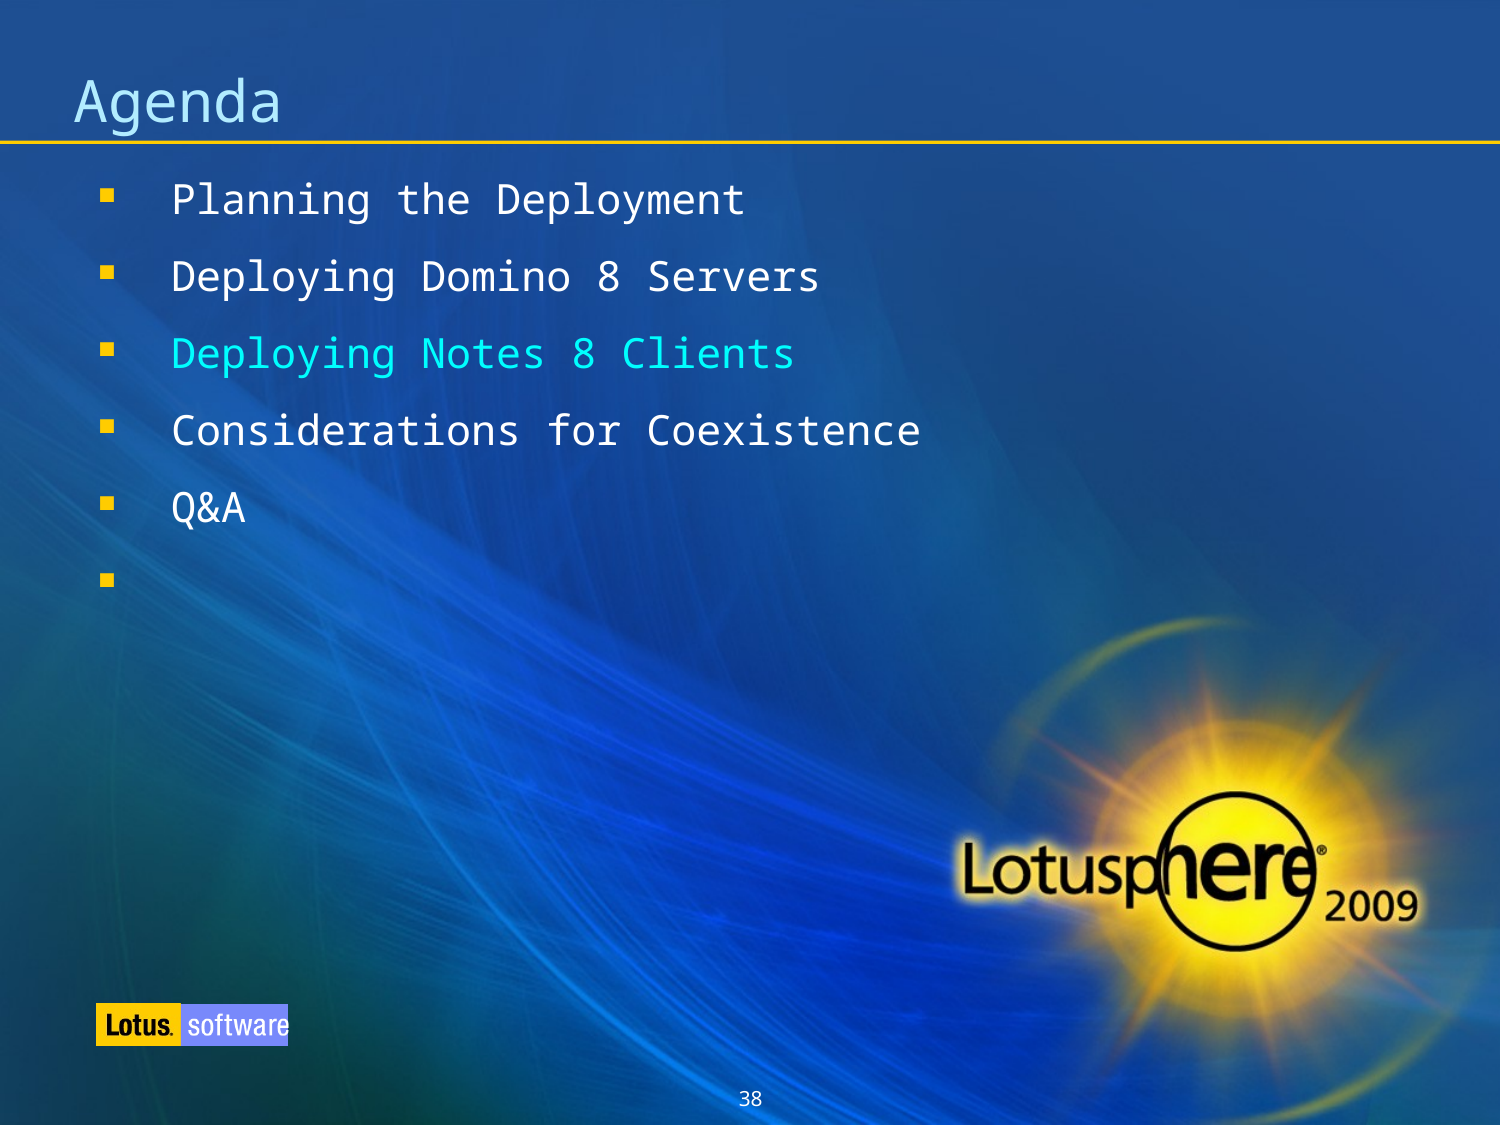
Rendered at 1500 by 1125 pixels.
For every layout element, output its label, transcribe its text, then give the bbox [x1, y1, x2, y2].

list Planning the Deployment Deploying Domino 8 Servers Deploying Notes 8 Clients Considerations for Coexistence Q&A [100, 171, 1117, 1063]
picture [0, 0, 1500, 140]
picture [0, 144, 1500, 1125]
title Agenda [73, 54, 1427, 137]
